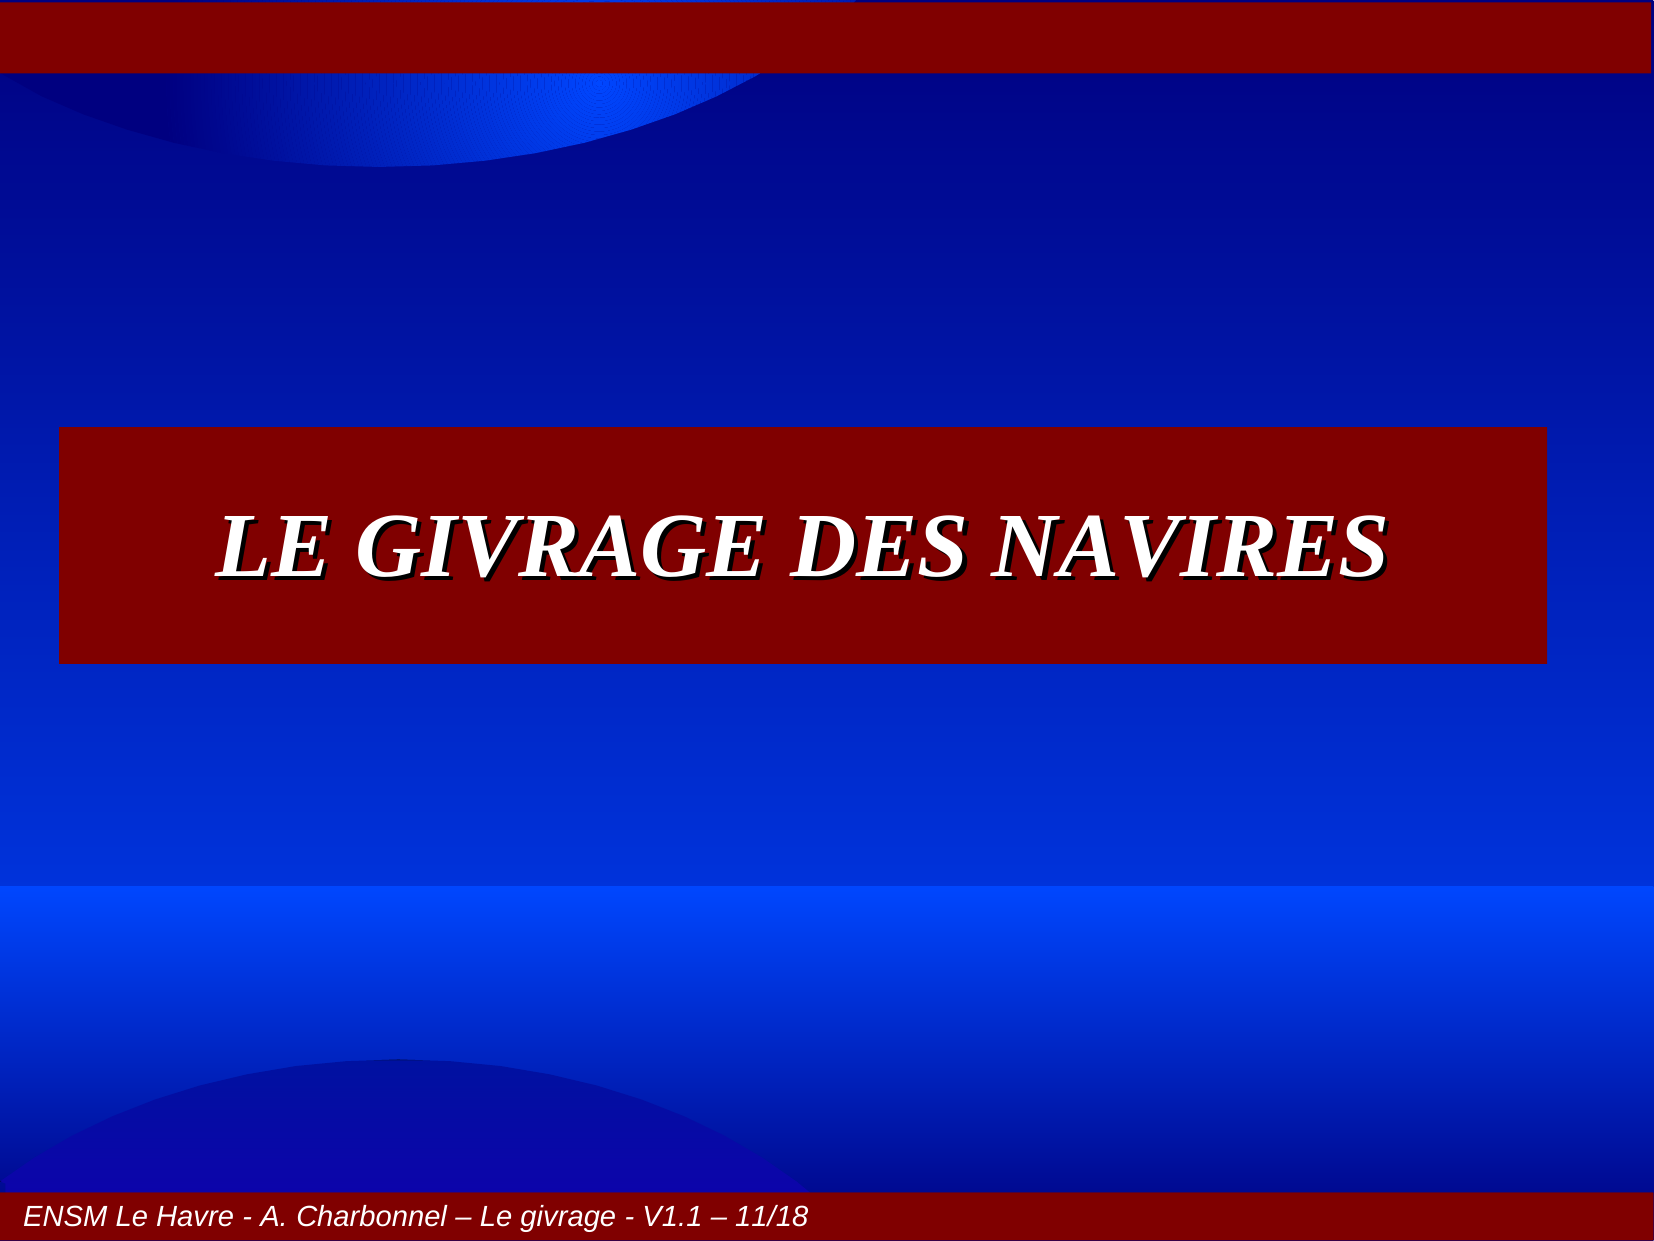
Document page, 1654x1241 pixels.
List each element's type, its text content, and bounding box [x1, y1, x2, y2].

title LE GIVRAGE DES NAVIRES [59, 427, 1548, 664]
text_box [0, 2, 1652, 74]
text_box ENSM Le Havre - A. Charbonnel – Le givrage - V1.1 – 11/18 [0, 1192, 1654, 1241]
